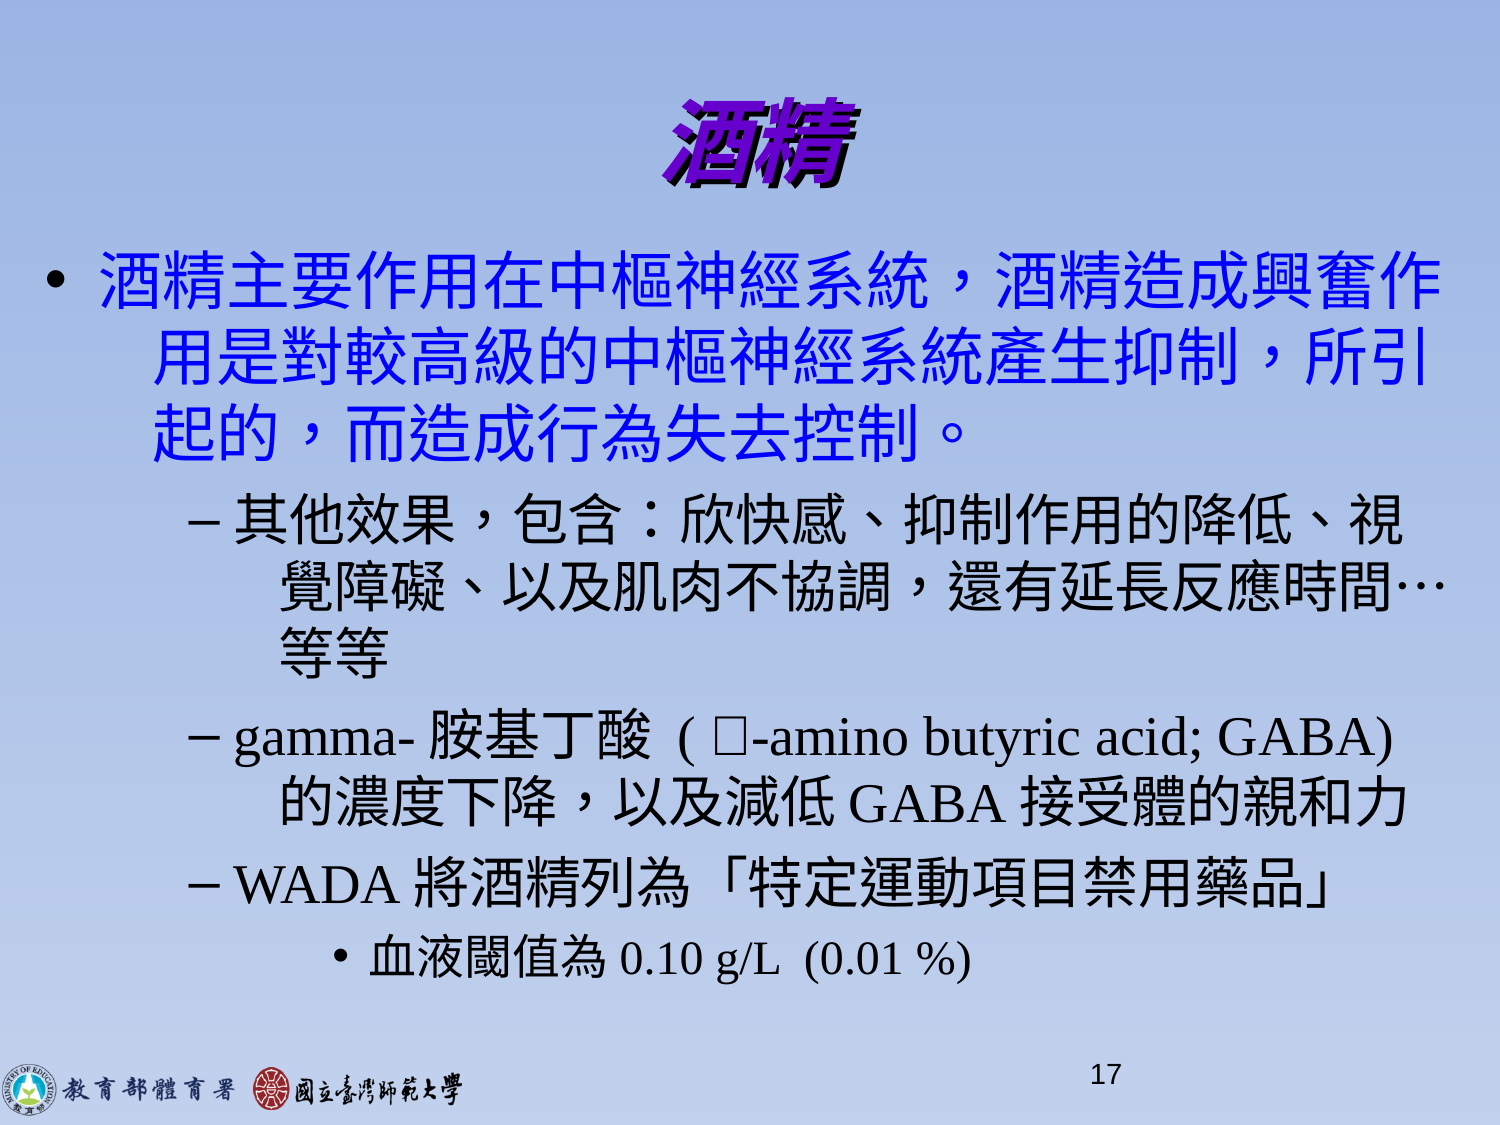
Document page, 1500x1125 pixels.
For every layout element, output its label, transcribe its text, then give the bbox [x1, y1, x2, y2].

list 酒精主要作用在中樞神經系統，酒精造成興奮作用是對較高級的中樞神經系統產生抑制，所引起的，而造成行為失去控制。 其他效果，包含：欣快感、抑制作用的降低、視覺障礙、以及肌肉不協調，還有延長反應時間…等等 gamma-胺基丁酸 ( -amino butyric acid; GABA)的濃度下降，以及減低GABA接受體的親和力 WADA將酒精列為「特定運動項目禁用藥品」 血液閾值為0.10 g/L (0.01 %) [29, 232, 1471, 1005]
text_box 17 [1074, 1042, 1426, 1103]
title 酒精 [75, 45, 1426, 232]
